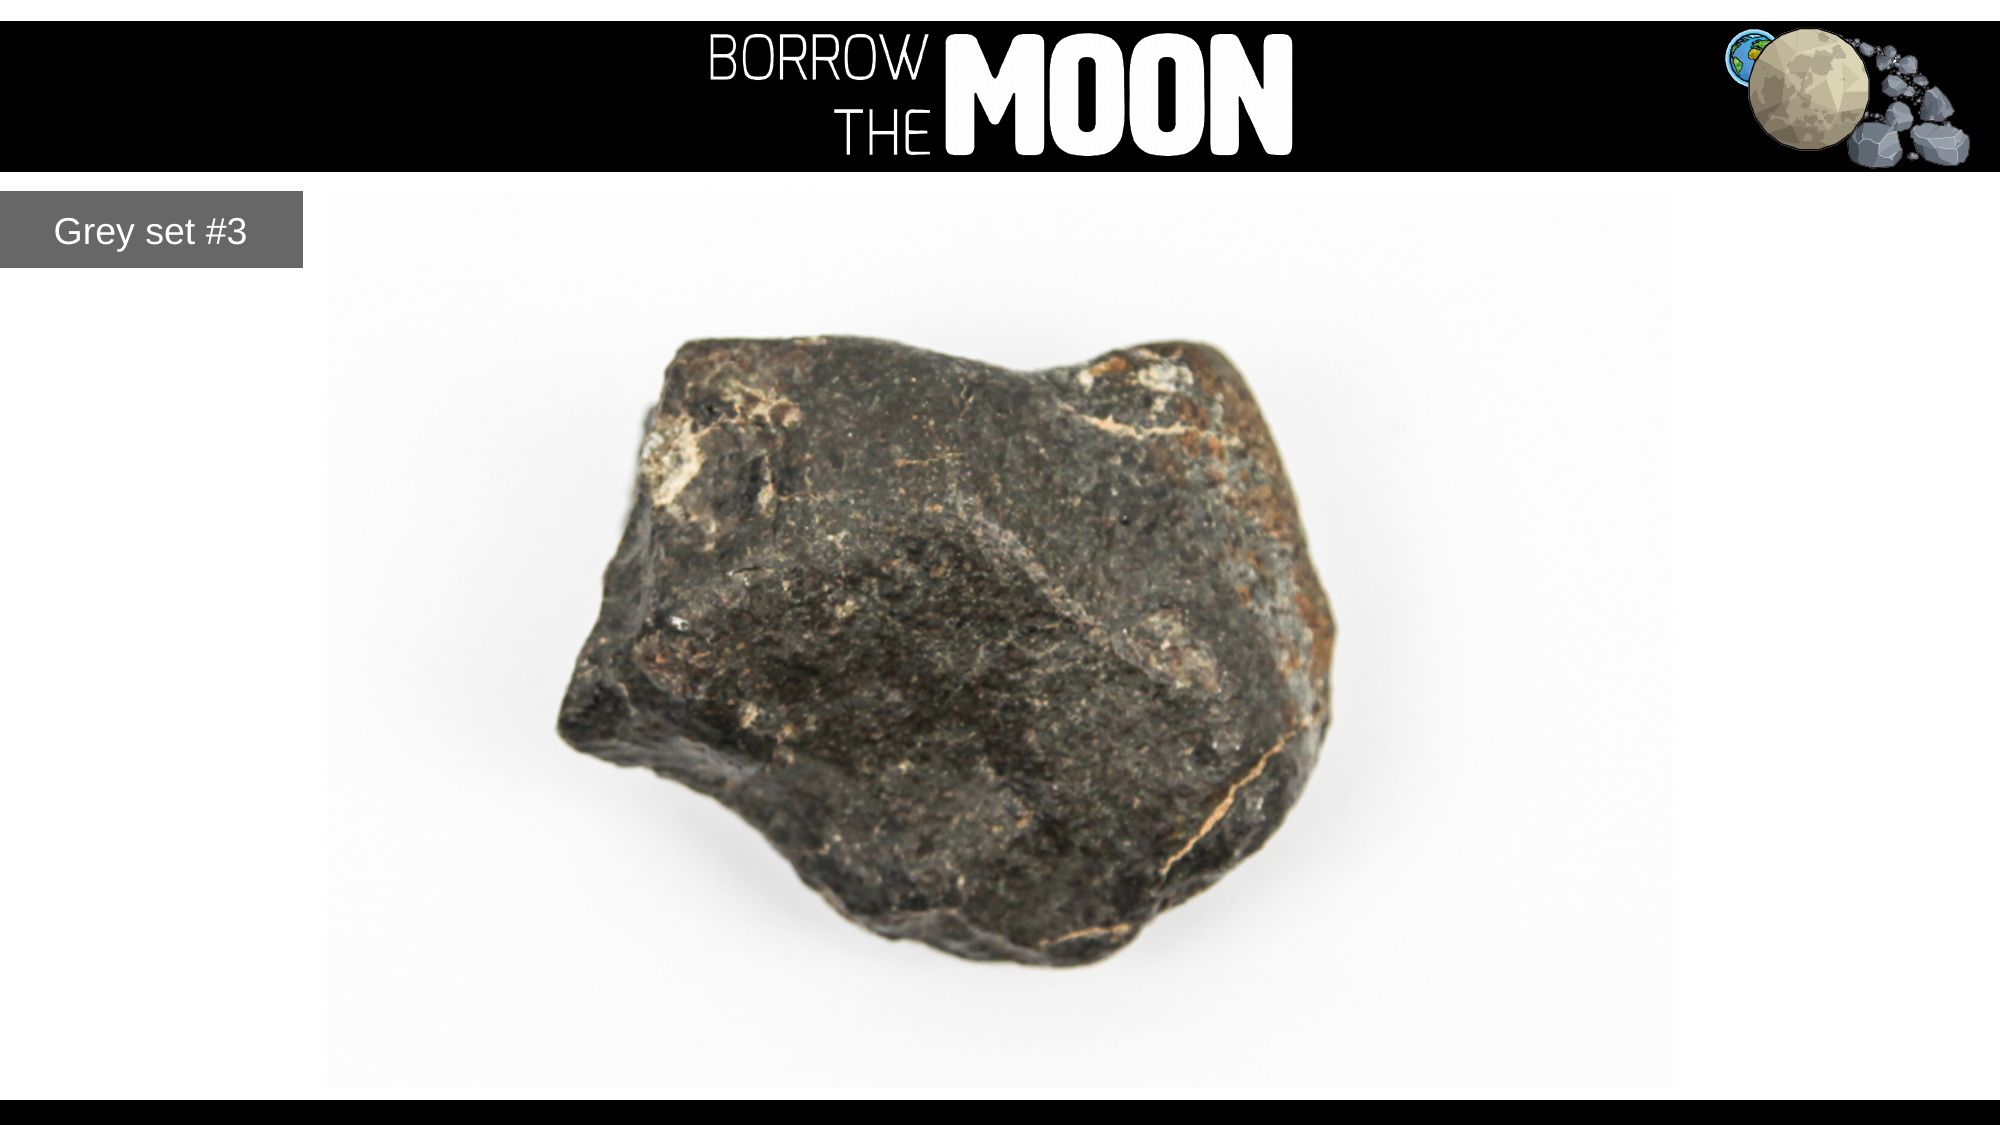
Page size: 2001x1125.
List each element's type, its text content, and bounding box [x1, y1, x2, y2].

picture [327, 190, 1673, 1088]
text_box Grey set #3 [0, 191, 303, 268]
